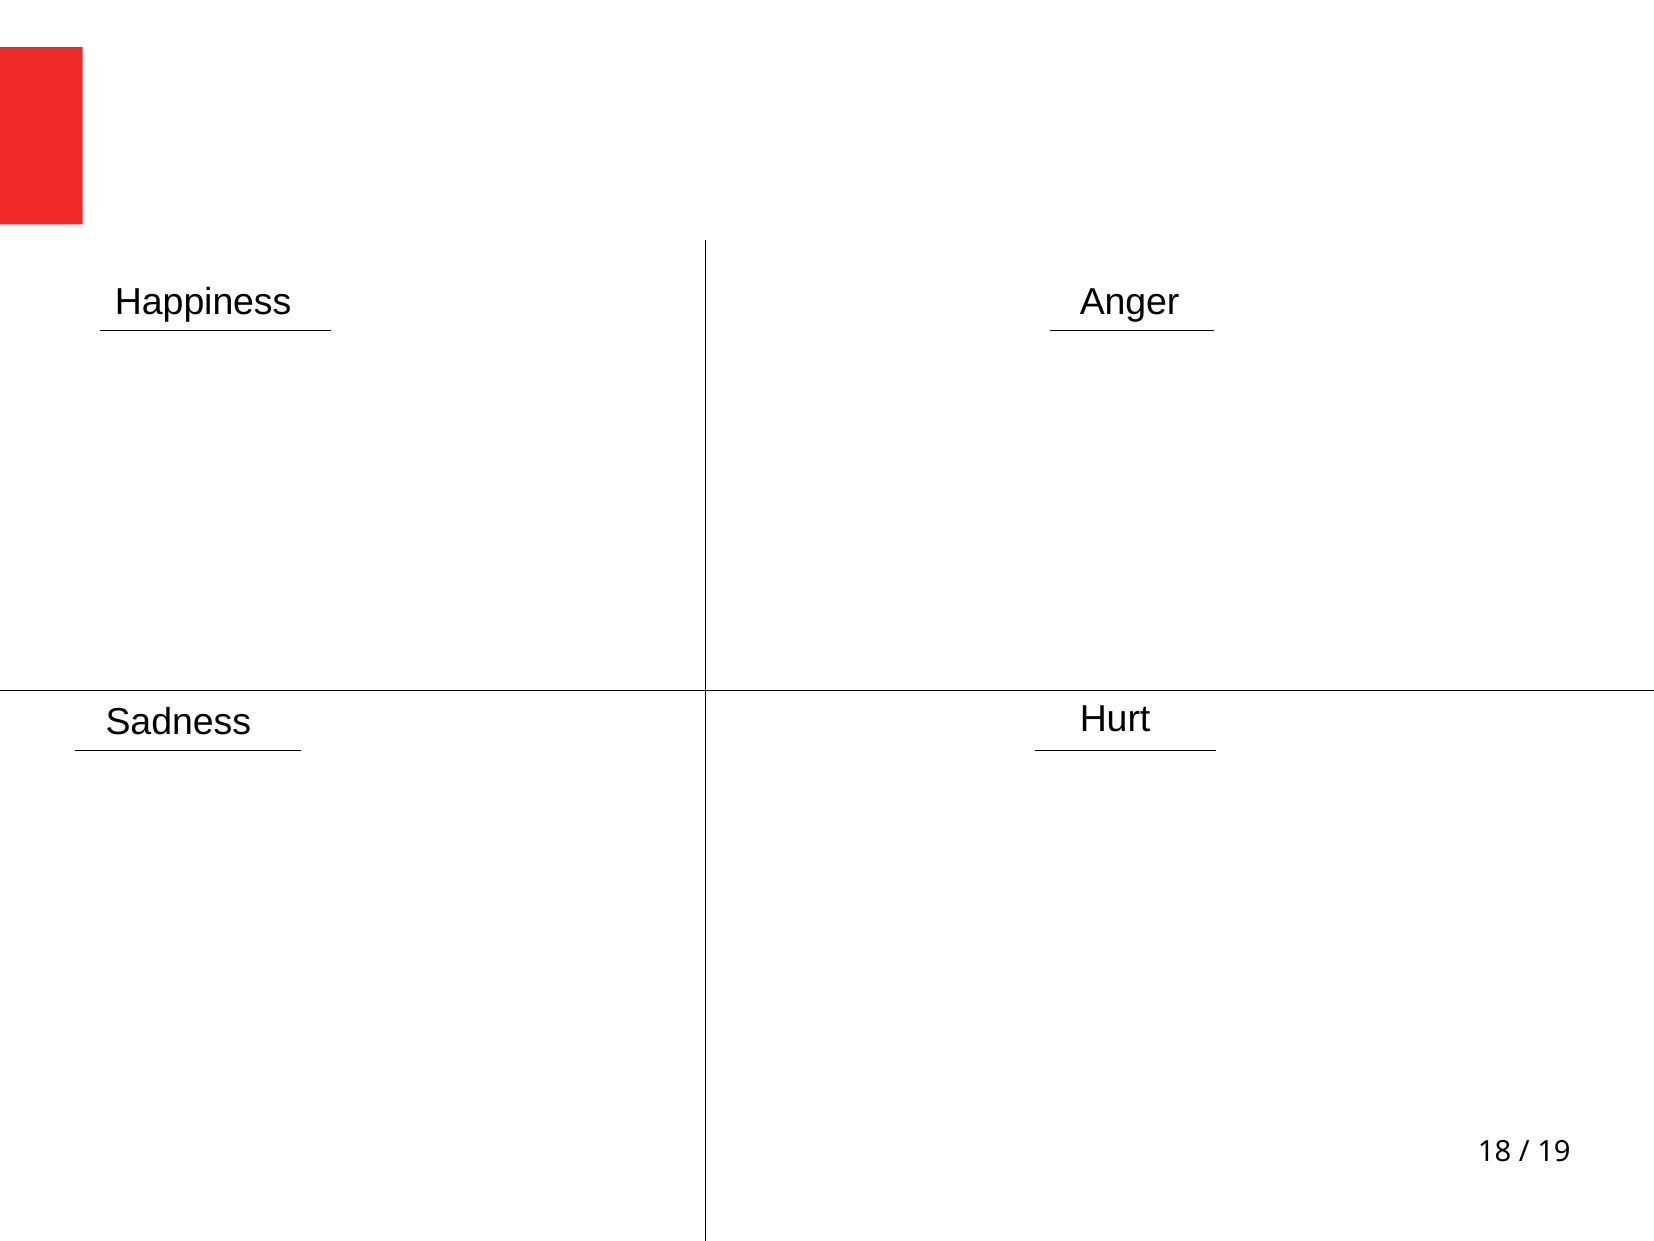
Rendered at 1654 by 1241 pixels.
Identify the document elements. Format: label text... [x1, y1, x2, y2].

text_box Hurt [1065, 691, 1172, 747]
text_box Sadness [90, 693, 286, 750]
text_box Happiness [100, 273, 331, 330]
text_box Anger [1065, 273, 1214, 330]
